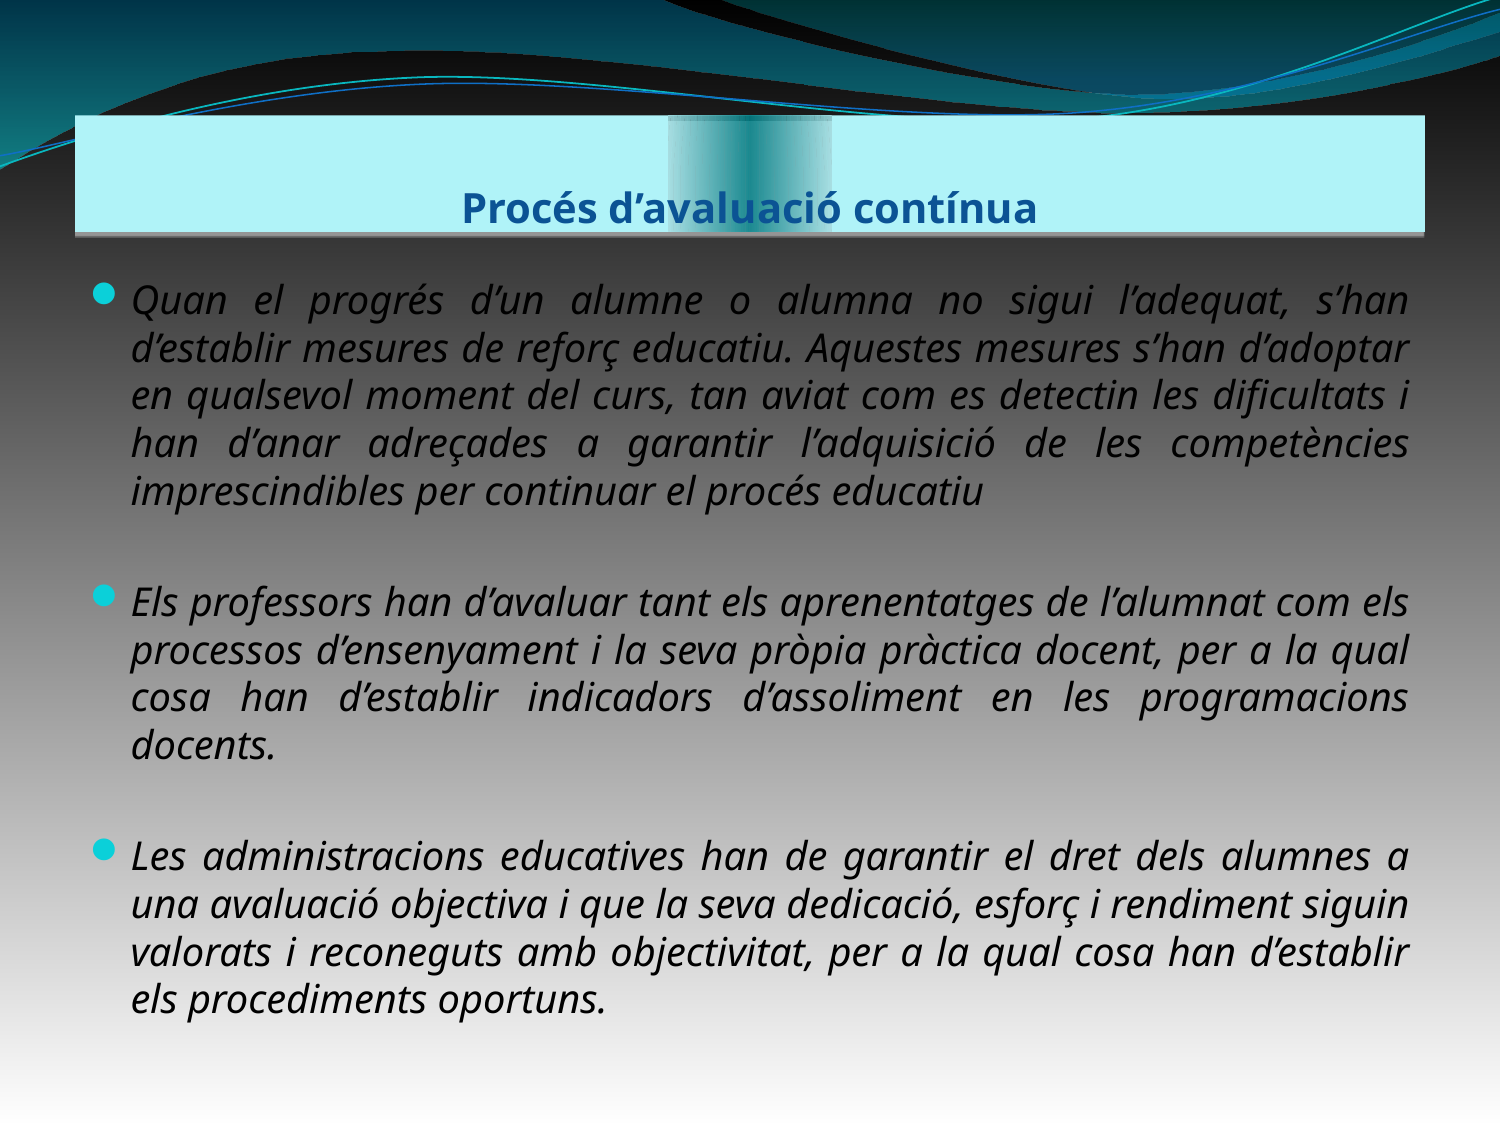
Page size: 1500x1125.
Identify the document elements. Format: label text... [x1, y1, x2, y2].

title Procés d’avaluació contínua [75, 115, 1425, 232]
list Quan el progrés d’un alumne o alumna no sigui l’adequat, s’han d’establir mesures de reforç educatiu. Aquestes mesures s’han d’adoptar en qualsevol moment del curs, tan aviat com es detectin les dificultats i han d’anar adreçades a garantir l’adquisició de les competències imprescindibles per continuar el procés educatiu Els professors han d’avaluar tant els aprenentatges de l’alumnat com els processos d’ensenyament i la seva pròpia pràctica docent, per a la qual cosa han d’establir indicadors d’assoliment en les programacions docents. Les administracions educatives han de garantir el dret dels alumnes a una avaluació objectiva i que la seva dedicació, esforç i rendiment siguin valorats i reconeguts amb objectivitat, per a la qual cosa han d’establir els procediments oportuns. [75, 267, 1425, 1038]
